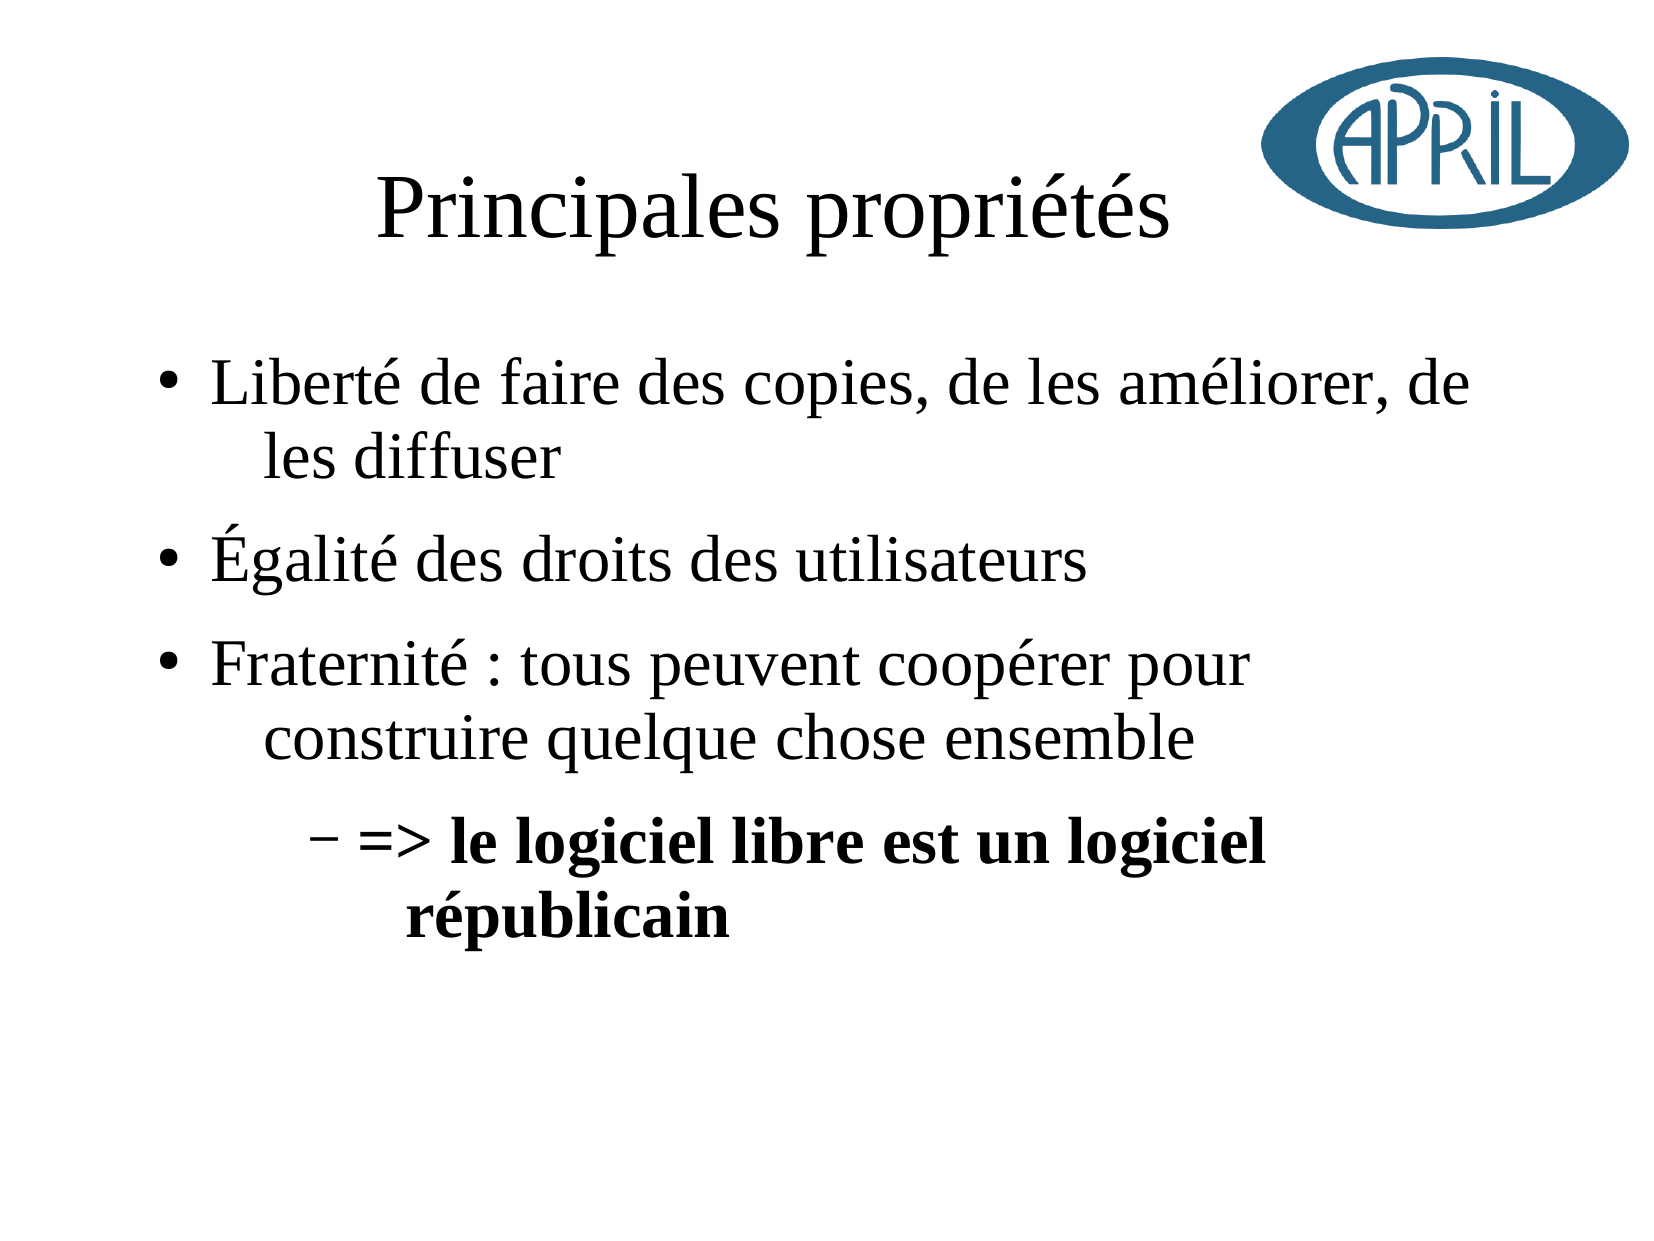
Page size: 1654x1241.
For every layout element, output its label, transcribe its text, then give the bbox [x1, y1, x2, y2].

picture [1261, 57, 1629, 229]
list Liberté de faire des copies, de les améliorer, de les diffuser Égalité des droits des utilisateurs Fraternité : tous peuvent coopérer pour construire quelque chose ensemble => le logiciel libre est un logiciel républicain [121, 344, 1534, 1127]
title Principales propriétés [299, 102, 1251, 311]
